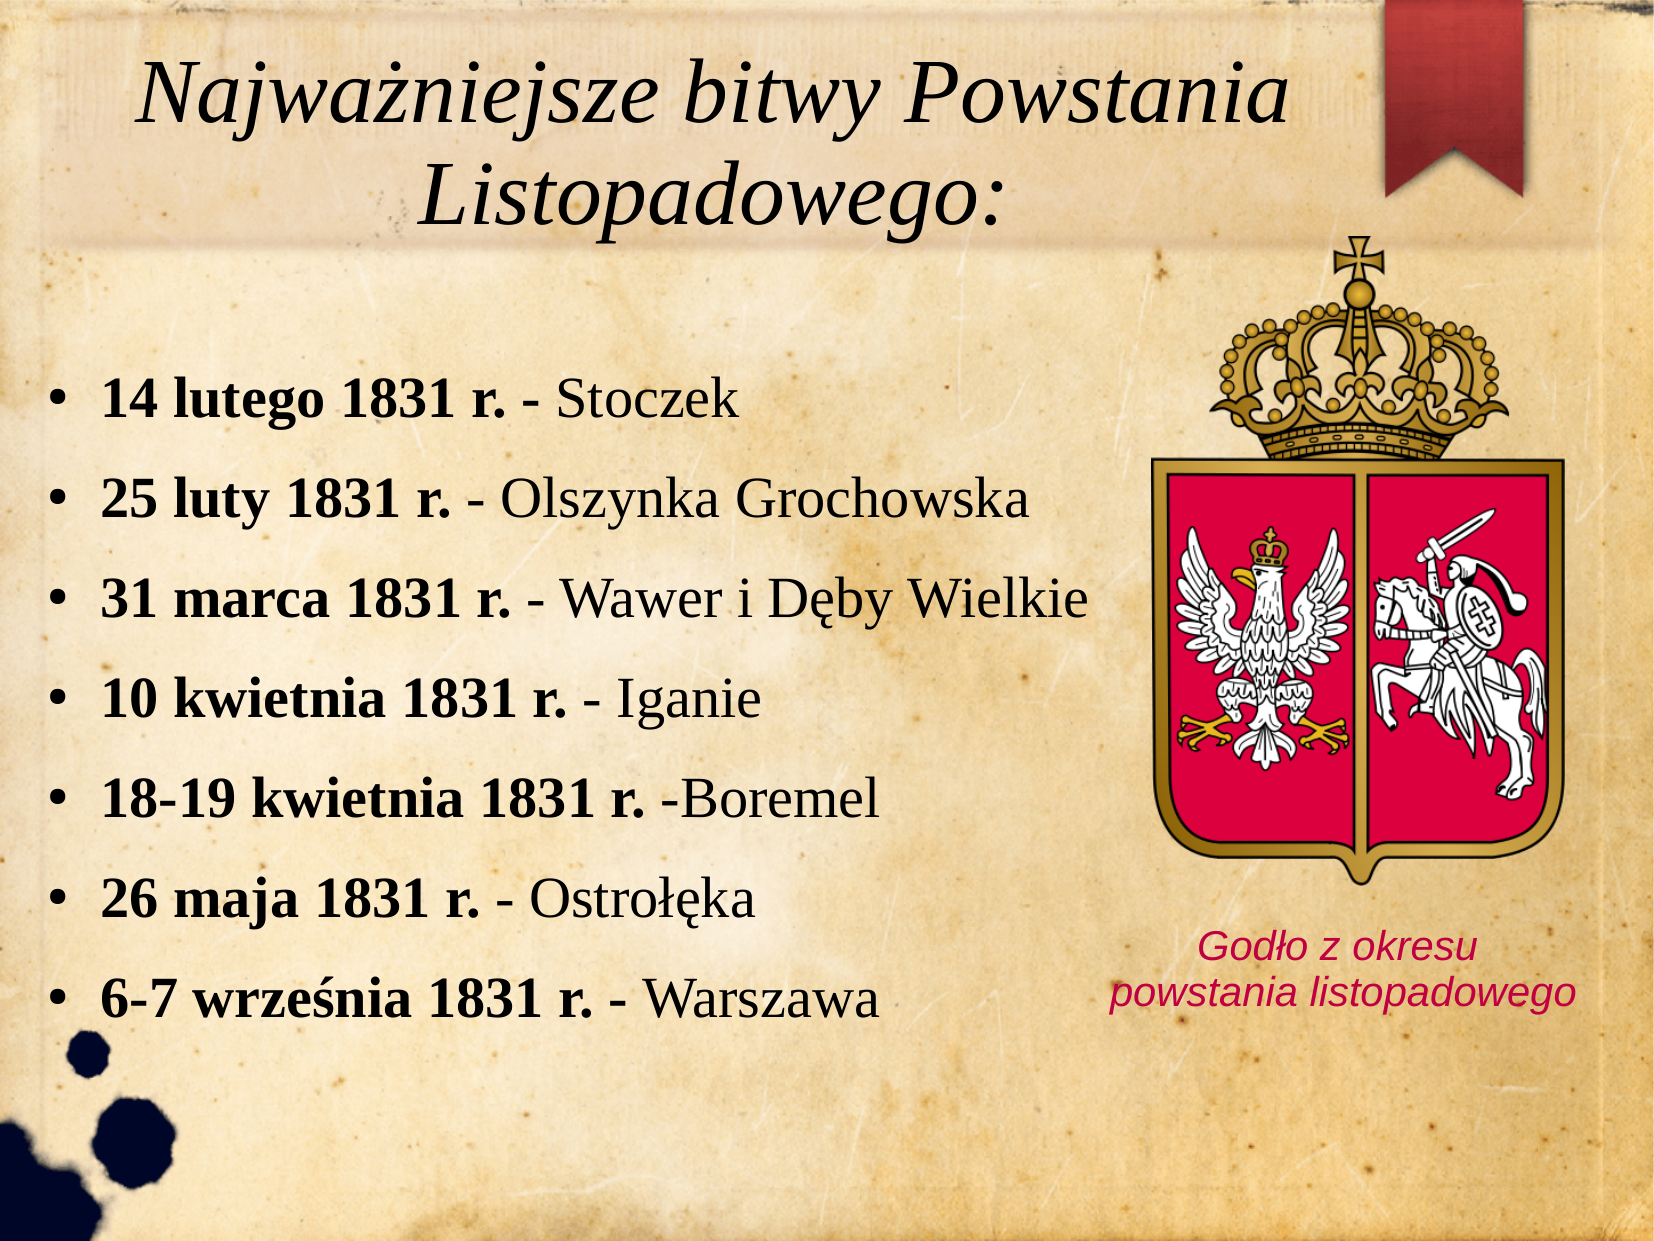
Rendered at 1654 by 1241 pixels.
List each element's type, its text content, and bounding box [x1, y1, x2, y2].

list 14 lutego 1831 r. - Stoczek 25 luty 1831 r. - Olszynka Grochowska 31 marca 1831 r. - Wawer i Dęby Wielkie 10 kwietnia 1831 r. - Iganie 18-19 kwietnia 1831 r. -Boremel 26 maja 1831 r. - Ostrołęka 6-7 września 1831 r. - Warszawa [29, 265, 1654, 1241]
title Najważniejsze bitwy Powstania Listopadowego: [82, 7, 1347, 265]
picture [0, 0, 1654, 1241]
text_box Godło z okresu powstania listopadowego [1092, 915, 1595, 1101]
